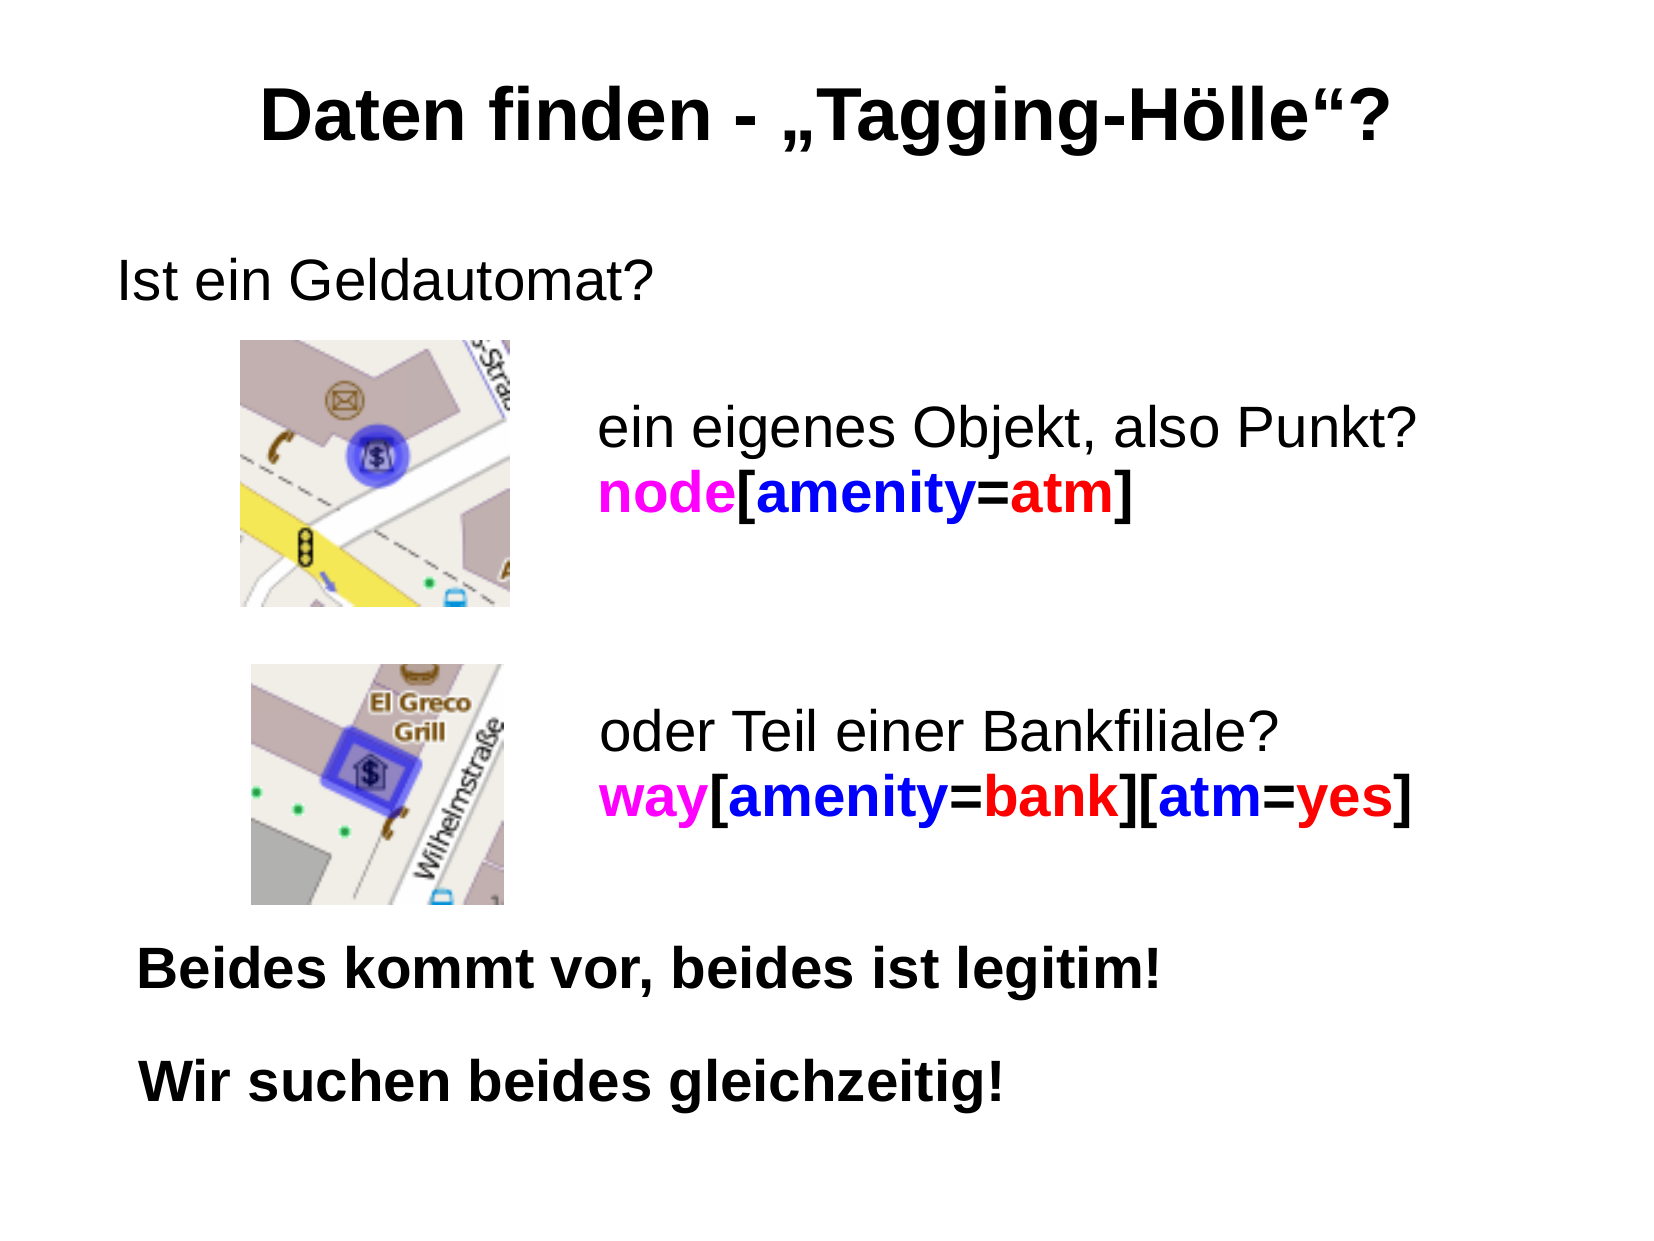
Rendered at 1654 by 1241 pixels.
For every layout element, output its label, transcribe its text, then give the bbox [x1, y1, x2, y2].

text_box Daten finden - „Tagging-Hölle“? [244, 65, 1409, 165]
text_box Ist ein Geldautomat? [102, 240, 672, 321]
picture [251, 664, 504, 905]
text_box oder Teil einer Bankfiliale? way[amenity=bank][atm=yes] [584, 691, 1427, 837]
text_box ein eigenes Objekt, also Punkt? node[amenity=atm] [582, 387, 1435, 533]
text_box Beides kommt vor, beides ist legitim! [121, 928, 1180, 1009]
text_box Wir suchen beides gleichzeitig! [123, 1041, 1022, 1122]
picture [240, 340, 510, 607]
